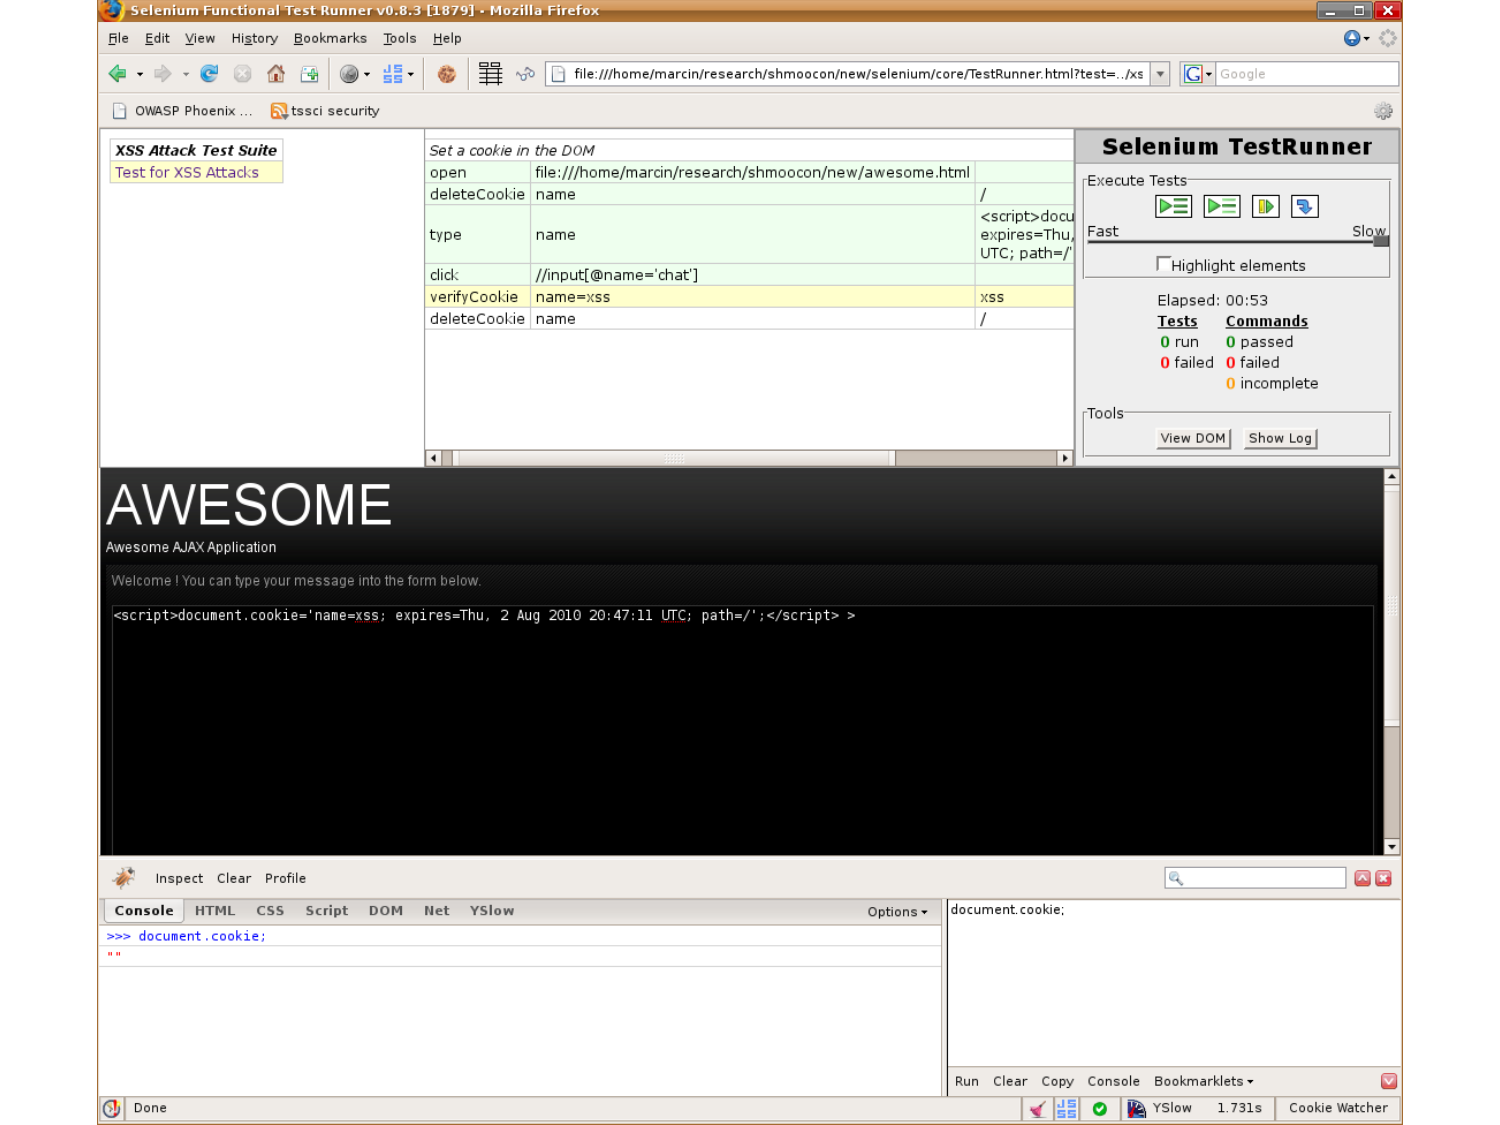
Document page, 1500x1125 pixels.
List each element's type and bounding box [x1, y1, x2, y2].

picture [97, 0, 1403, 1125]
text_box [1403, 0, 1500, 1125]
text_box [0, 0, 97, 1125]
